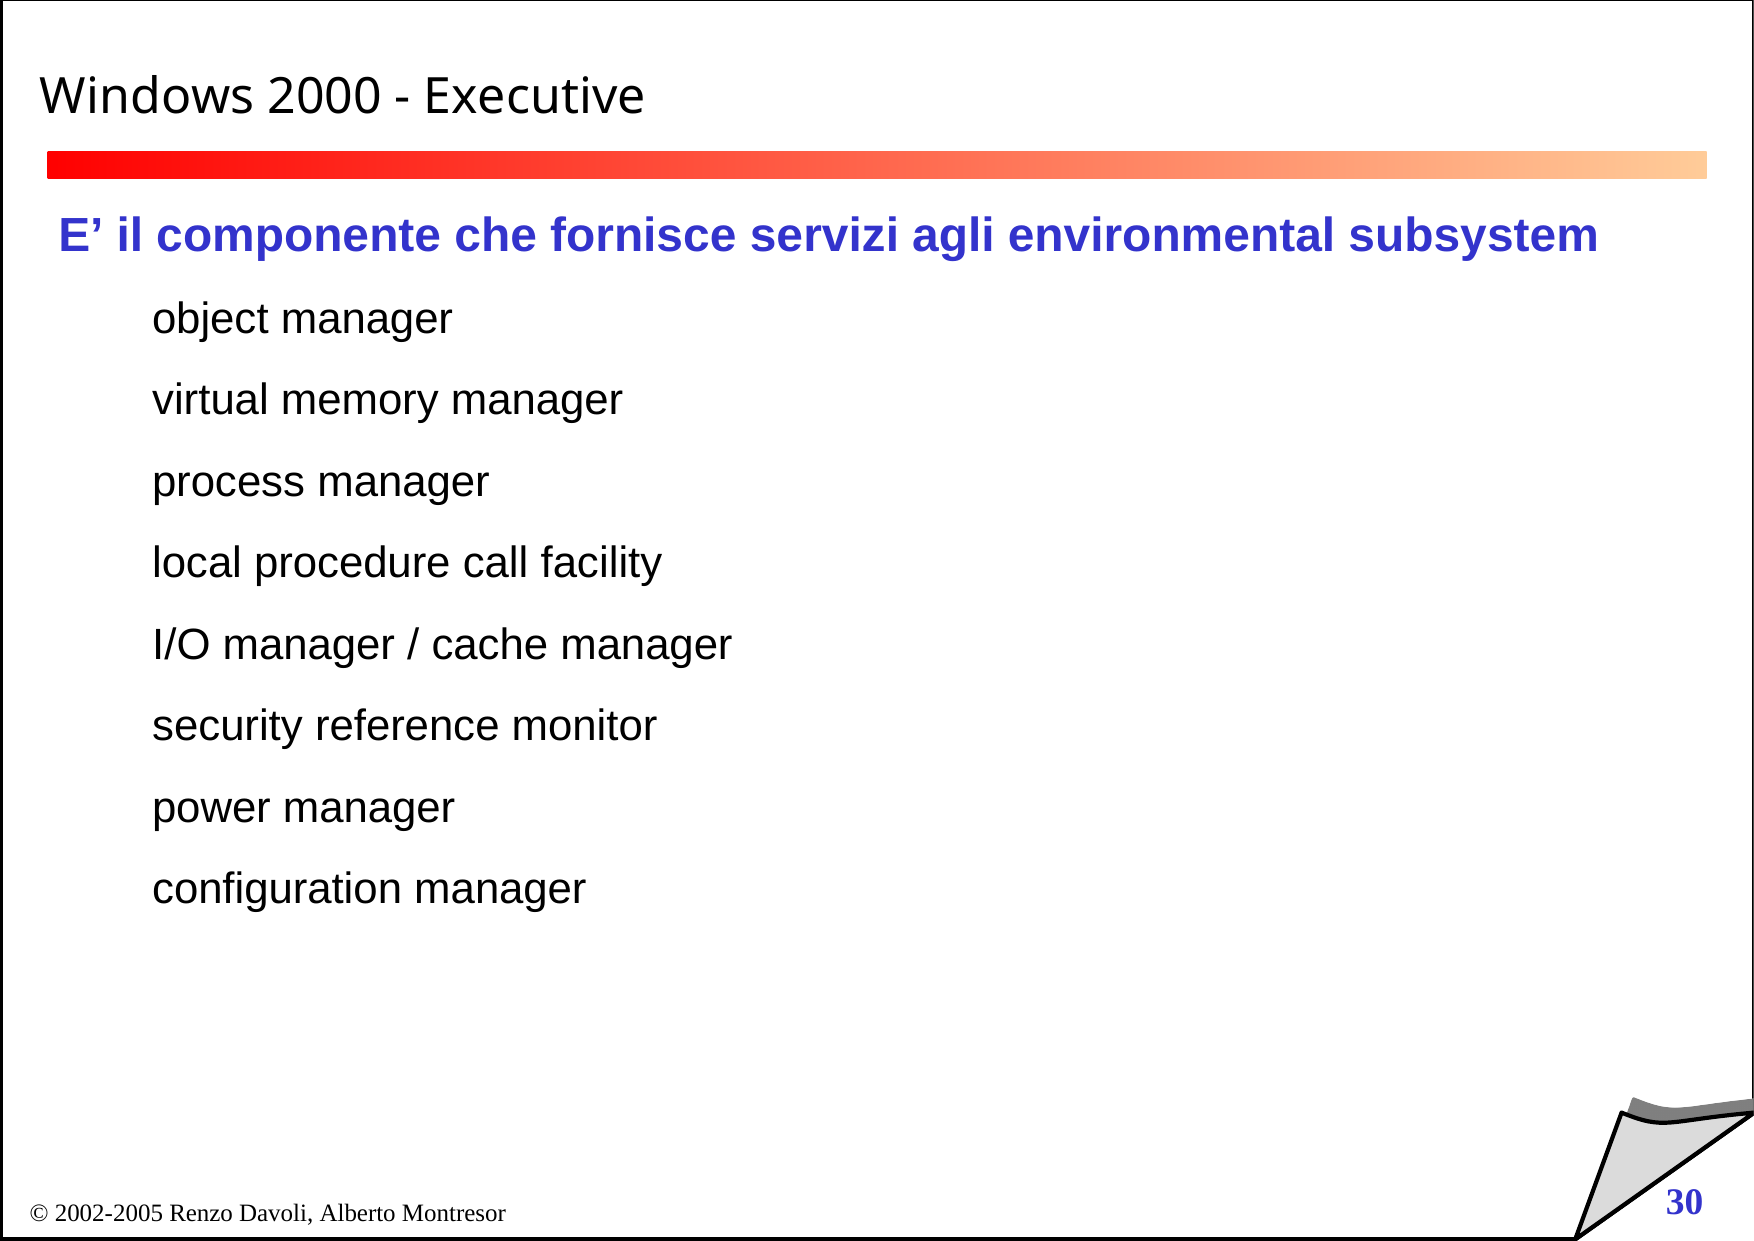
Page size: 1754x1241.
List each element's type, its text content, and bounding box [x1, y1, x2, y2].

list E’ il componente che fornisce servizi agli environmental subsystem object manager virtual memory manager process manager local procedure call facility I/O manager / cache manager security reference monitor power manager configuration manager [58, 206, 1695, 1133]
title Windows 2000 - Executive [40, 49, 1713, 144]
